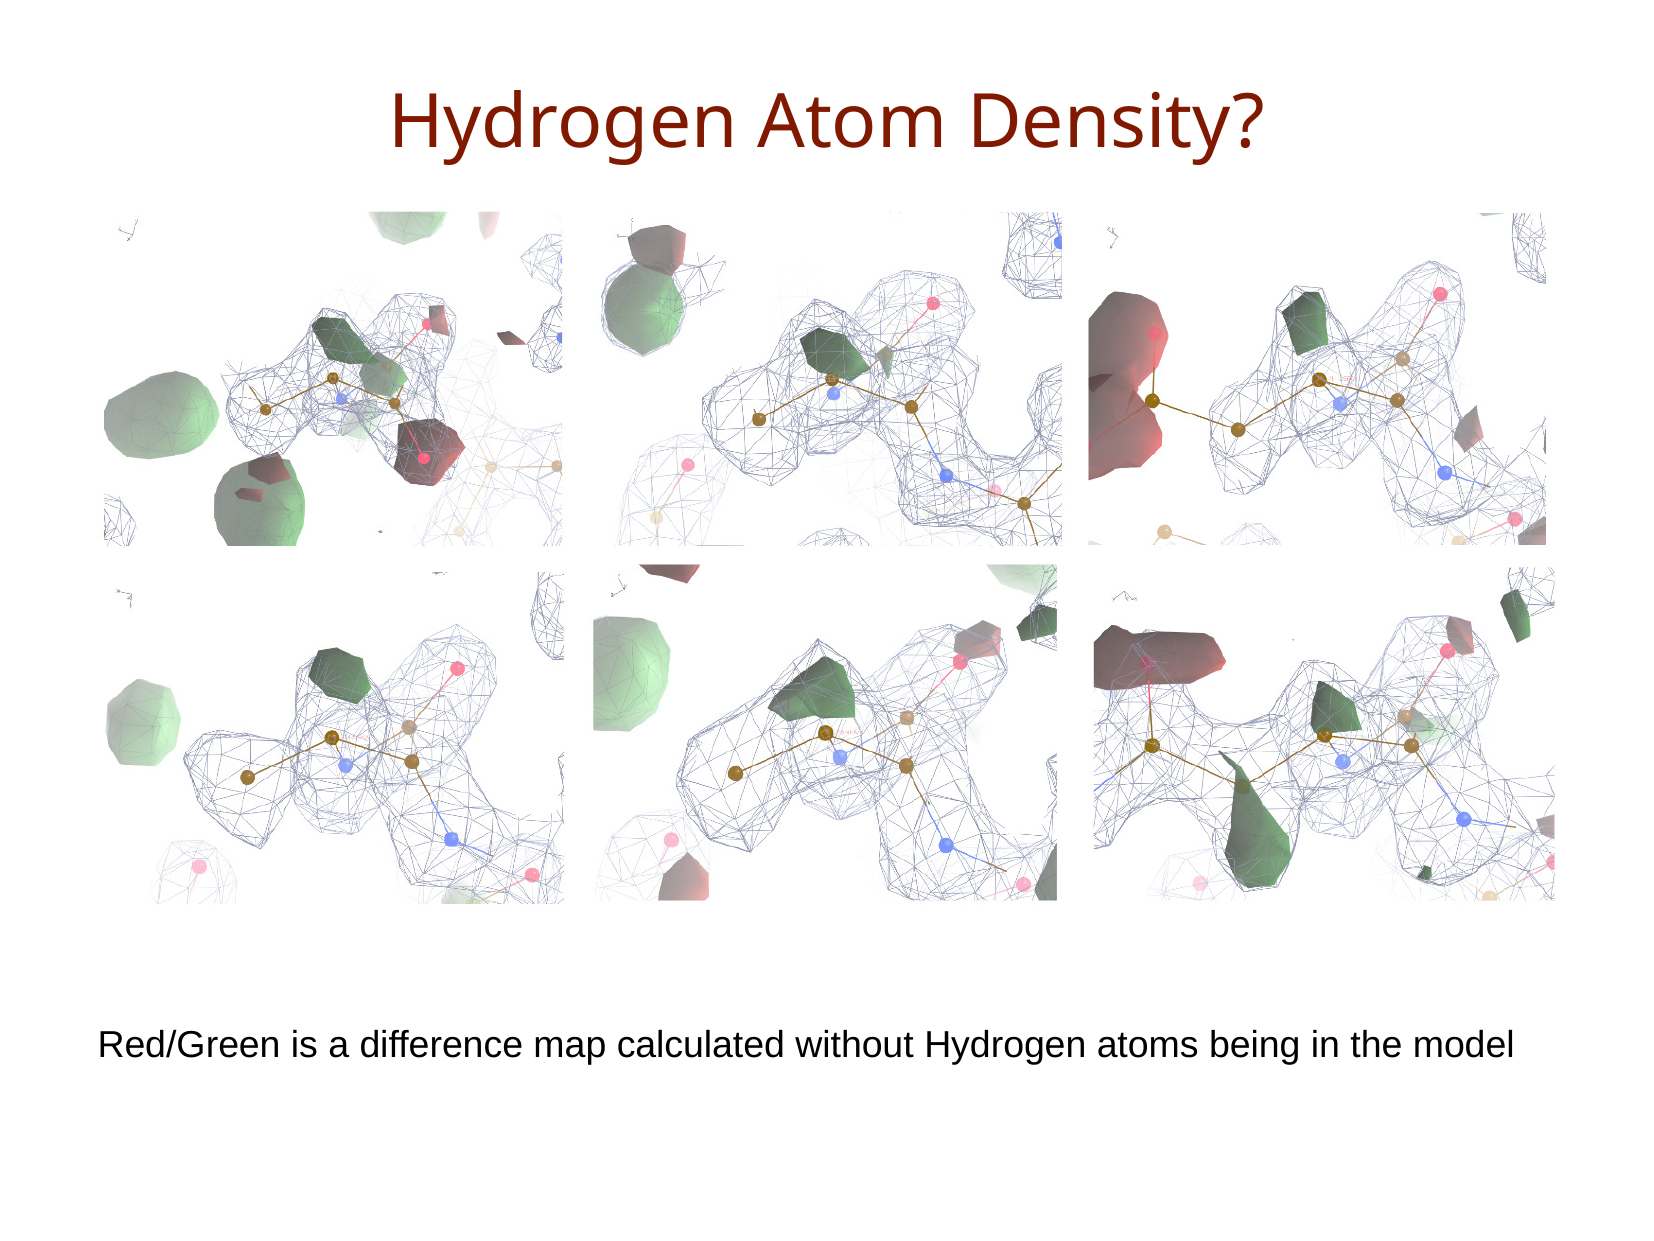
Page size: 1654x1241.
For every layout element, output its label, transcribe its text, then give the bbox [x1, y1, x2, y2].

text_box Red/Green is a difference map calculated without Hydrogen atoms being in the model [82, 1015, 1595, 1114]
title Hydrogen Atom Density? [82, 35, 1571, 197]
picture [82, 197, 1571, 914]
